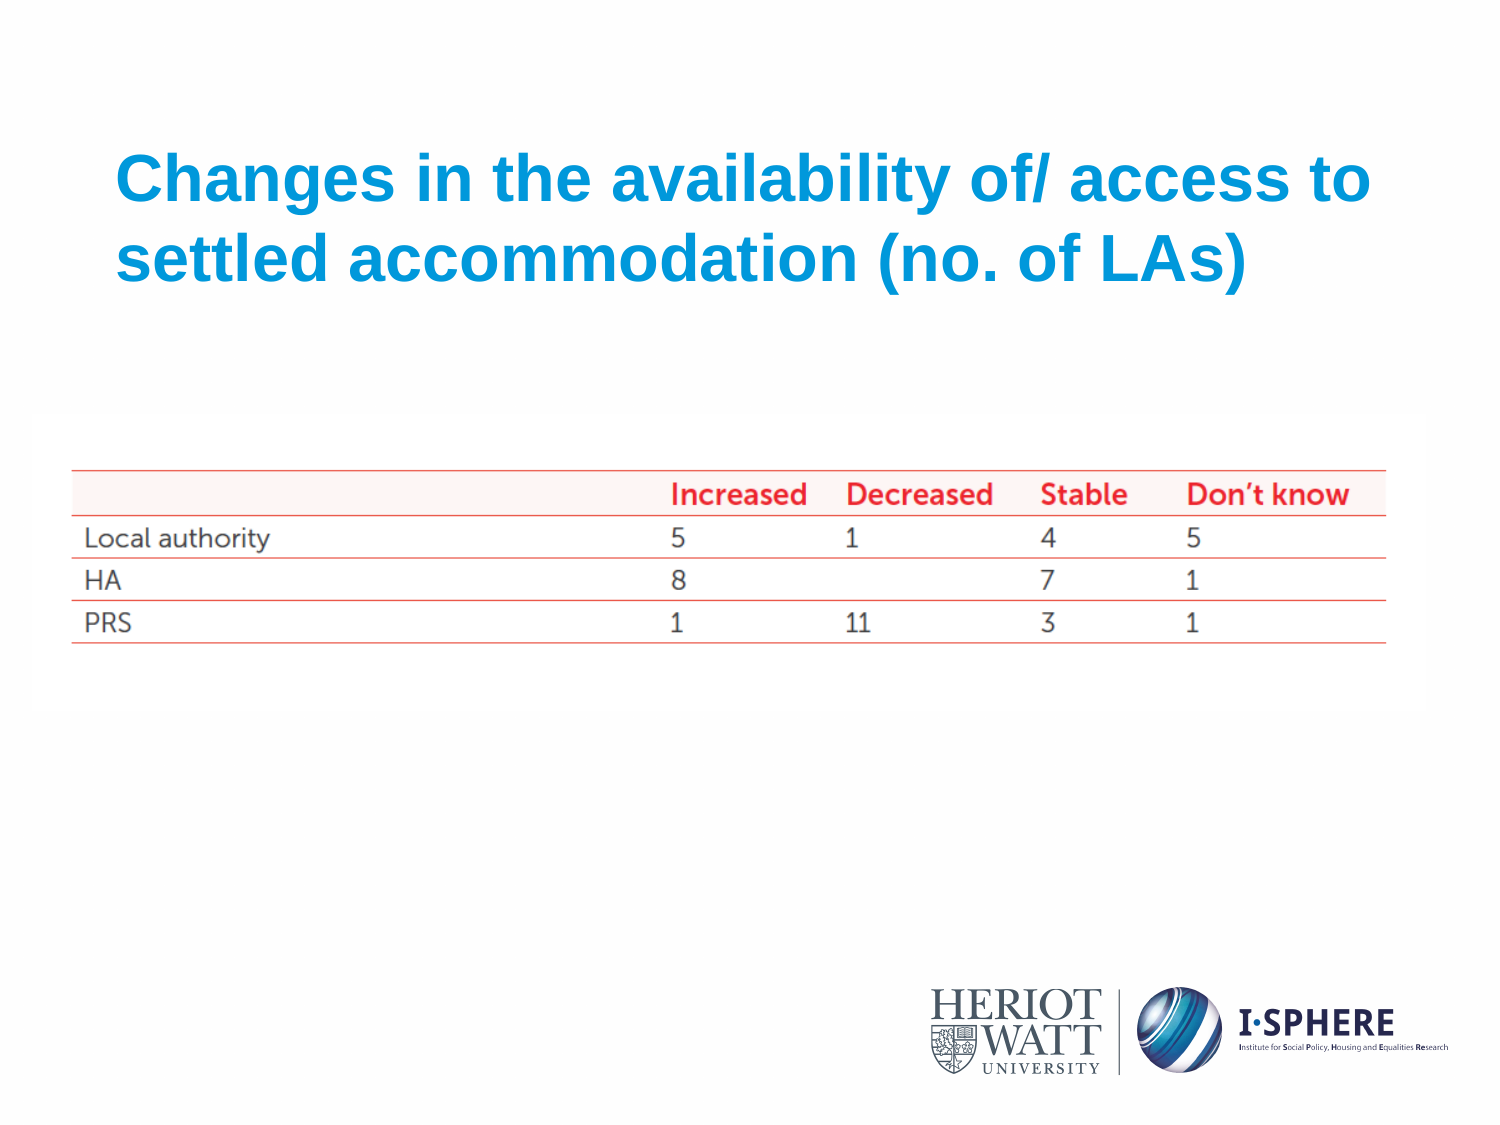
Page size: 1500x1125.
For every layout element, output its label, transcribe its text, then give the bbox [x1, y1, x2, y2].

title Changes in the availability of/ access to settled accommodation (no. of LAs) [100, 90, 1426, 303]
picture [32, 414, 1426, 711]
